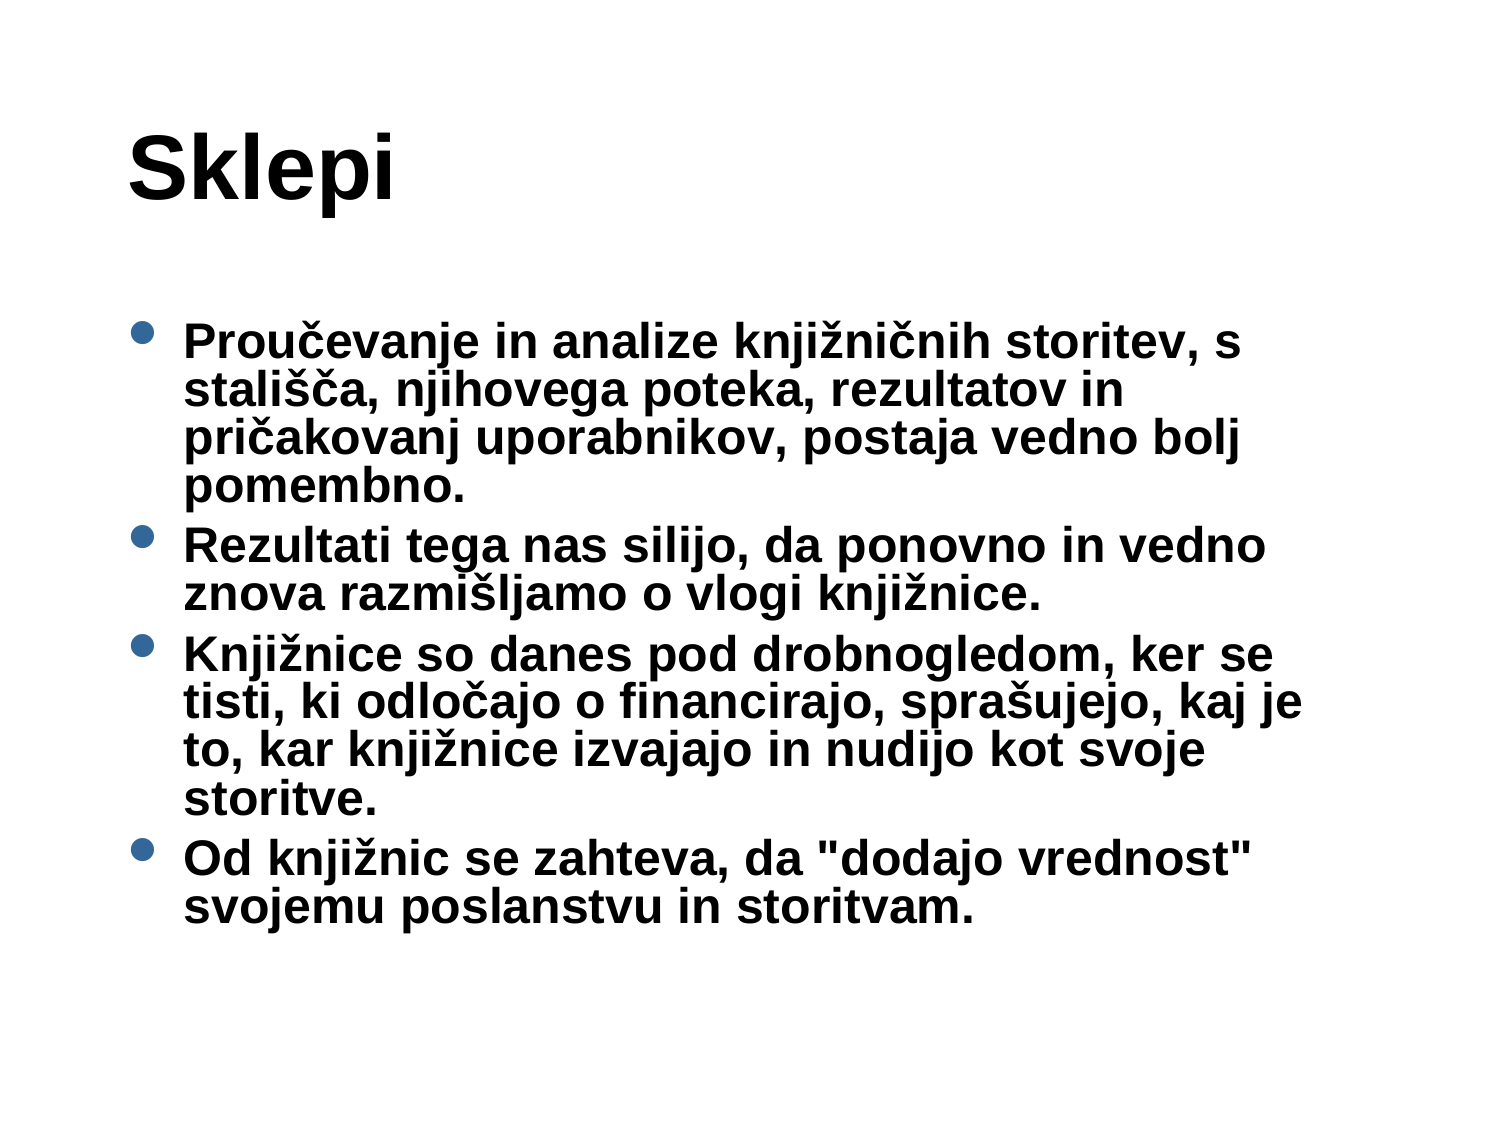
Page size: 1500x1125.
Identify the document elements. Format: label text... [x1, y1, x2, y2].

title Sklepi [112, 37, 1388, 225]
list Proučevanje in analize knjižničnih storitev, s stališča, njihovega poteka, rezultatov in pričakovanj uporabnikov, postaja vedno bolj pomembno. Rezultati tega nas silijo, da ponovno in vedno znova razmišljamo o vlogi knjižnice. Knjižnice so danes pod drobnogledom, ker se tisti, ki odločajo o financirajo, sprašujejo, kaj je to, kar knjižnice izvajajo in nudijo kot svoje storitve. Od knjižnic se zahteva, da "dodajo vrednost" svojemu poslanstvu in storitvam. [112, 312, 1388, 988]
